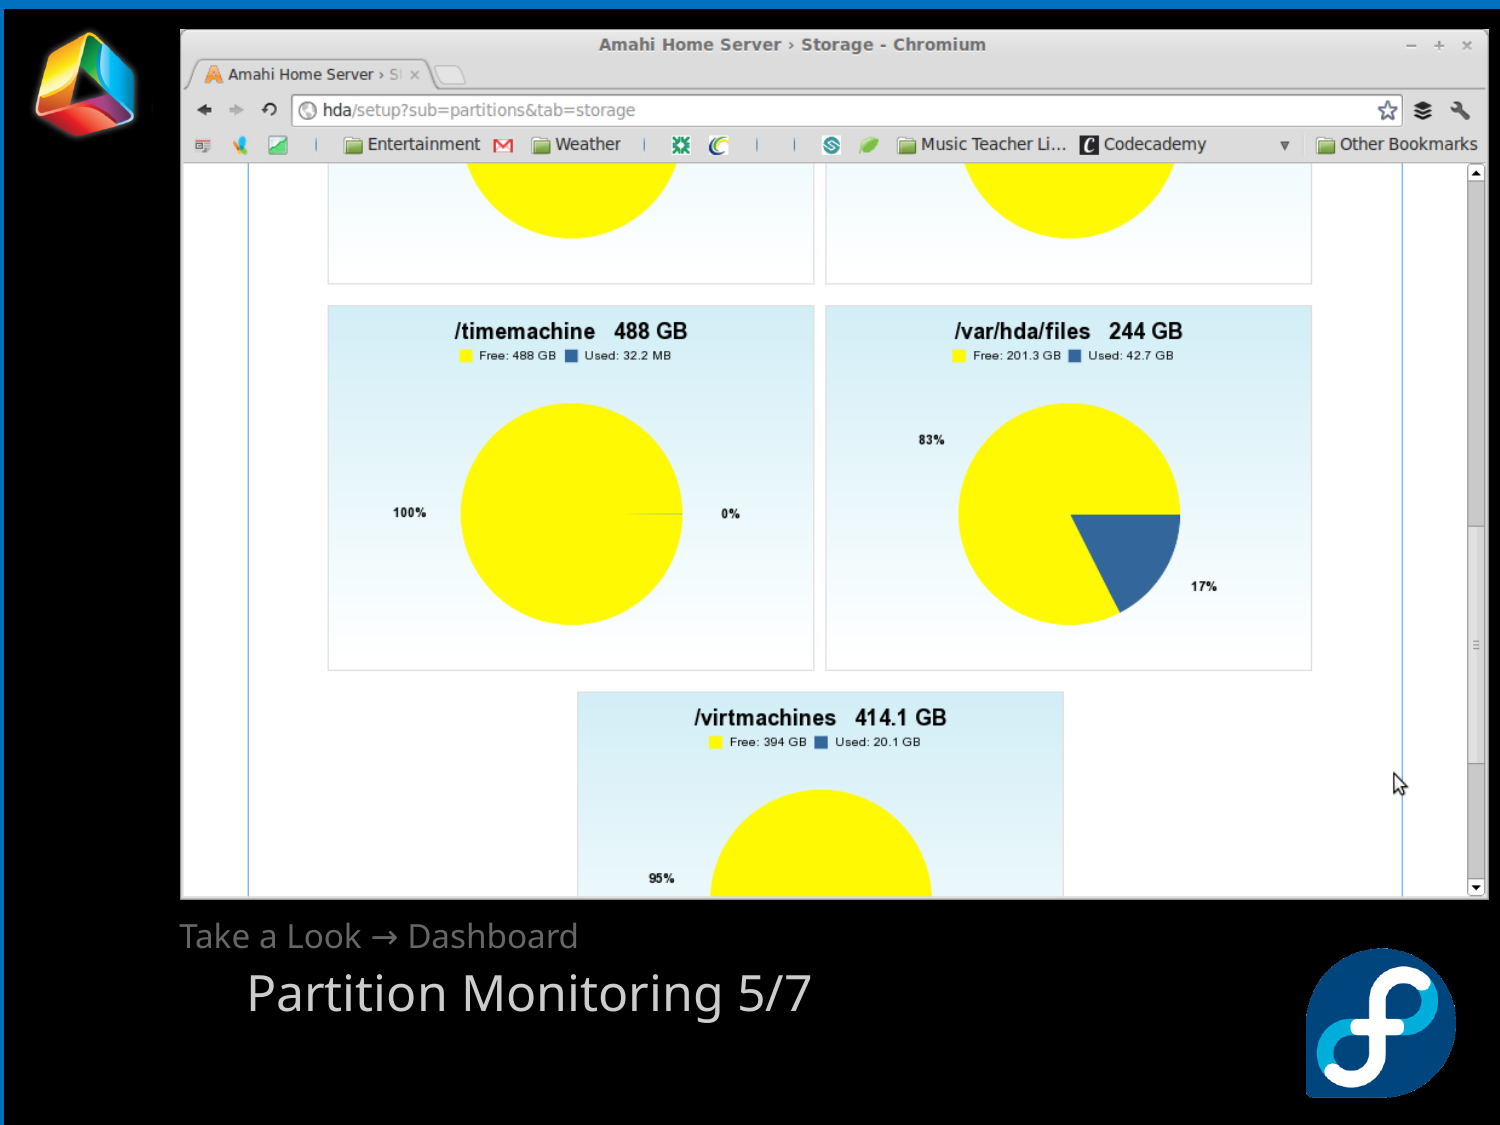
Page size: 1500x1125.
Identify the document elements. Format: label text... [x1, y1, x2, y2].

text_box [0, 0, 1500, 1125]
picture [180, 29, 1489, 901]
text_box Take a Look → Dashboard Partition Monitoring 5/7 [156, 905, 1207, 1061]
picture [1306, 948, 1456, 1099]
picture [9, 26, 153, 158]
